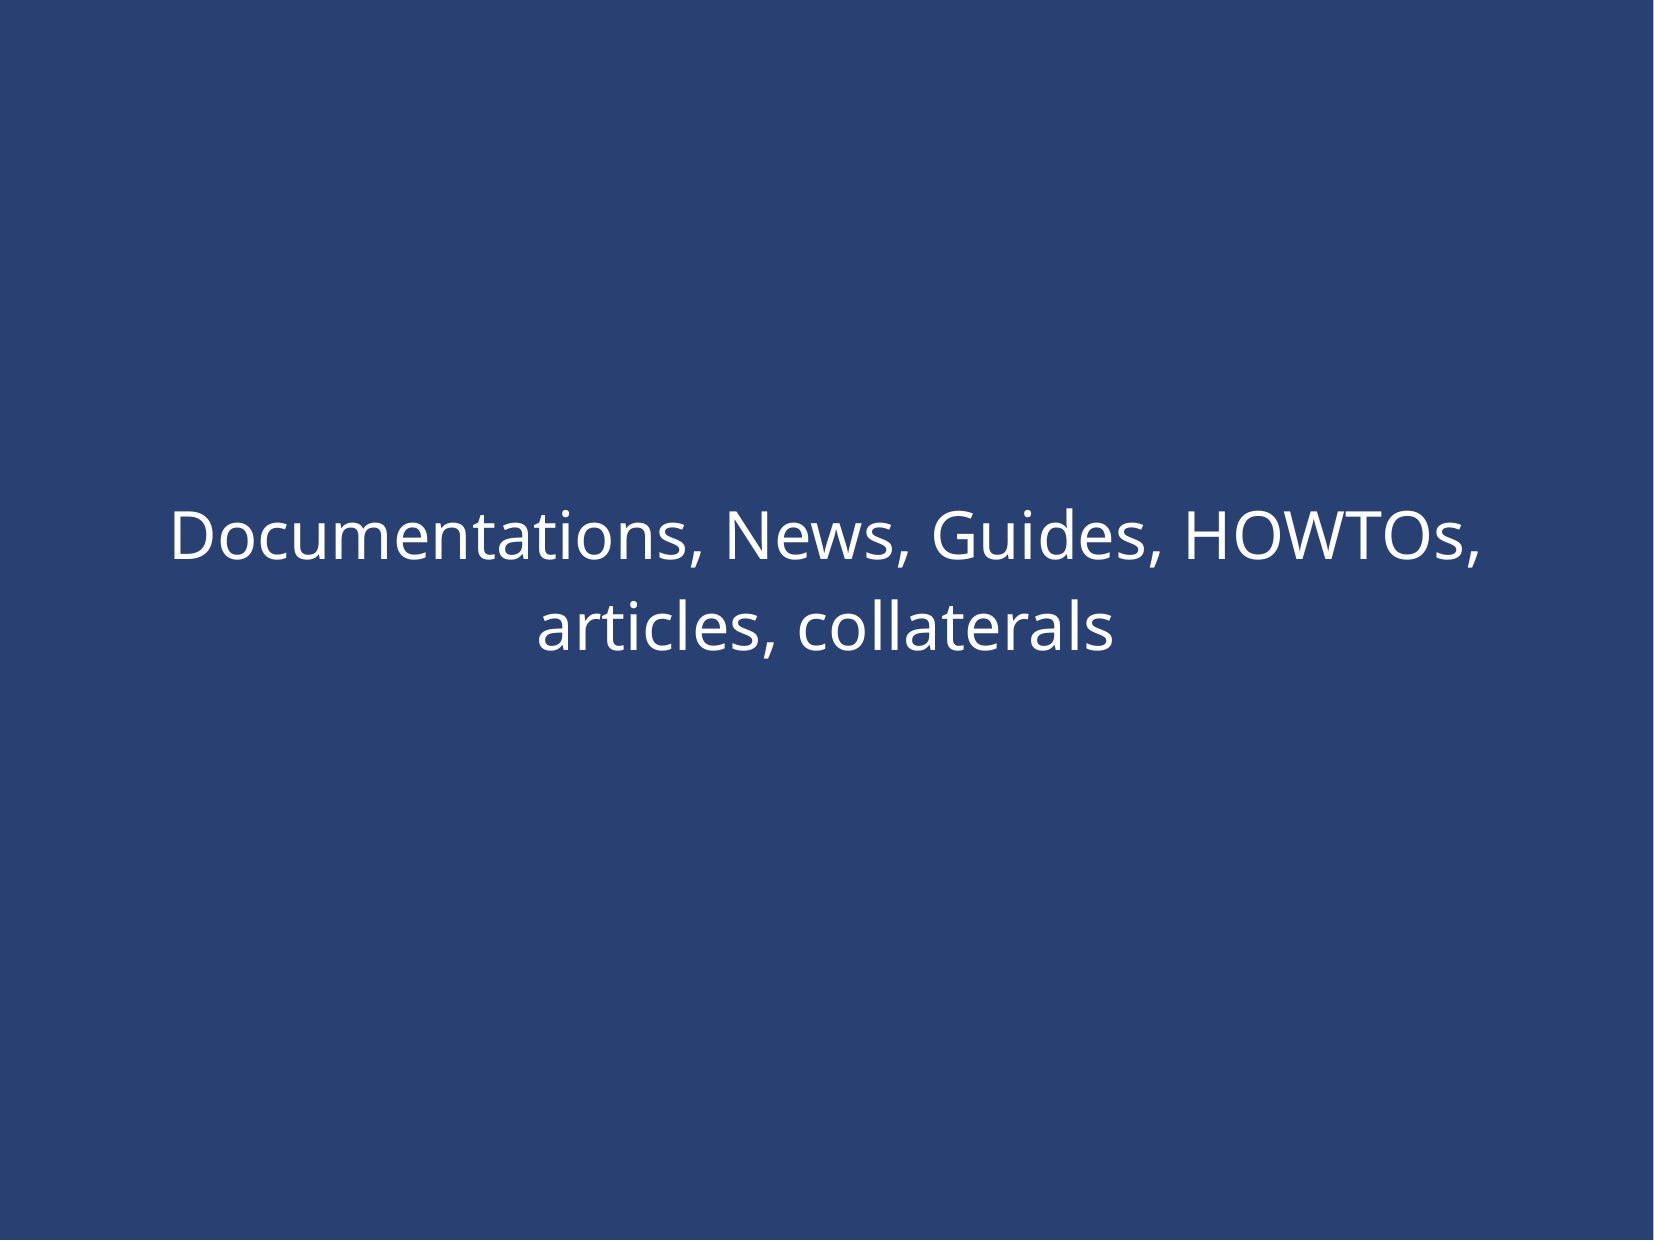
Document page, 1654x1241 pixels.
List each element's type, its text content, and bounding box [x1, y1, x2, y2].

subtitle Documentations, News, Guides, HOWTOs, articles, collaterals [82, 56, 1571, 1102]
